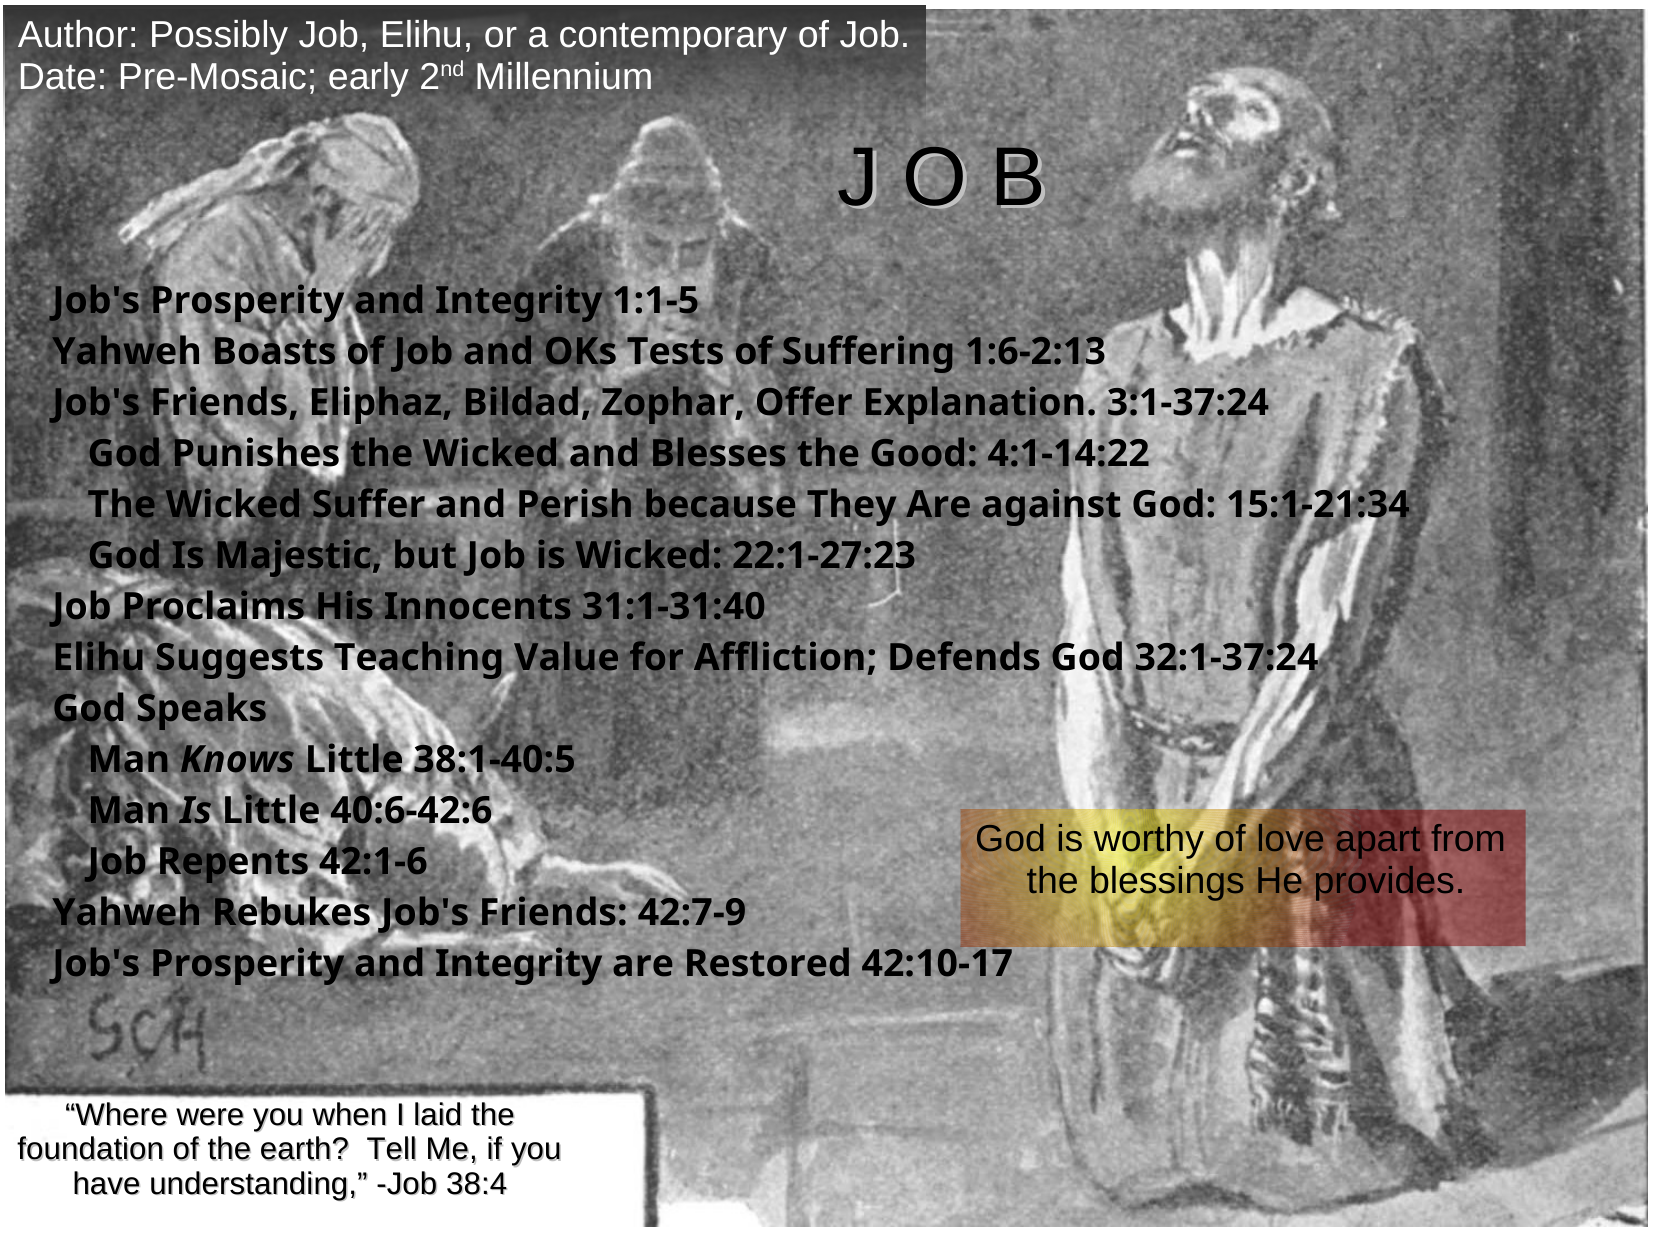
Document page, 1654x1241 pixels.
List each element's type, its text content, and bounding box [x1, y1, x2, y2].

picture [5, 9, 1648, 1227]
text_box J O B [823, 122, 1058, 261]
text_box “Where were you when I laid the foundation of the earth? Tell Me, if you have understanding,” -Job 38:4 [2, 1089, 638, 1241]
text_box God is worthy of love apart from the blessings He provides. [960, 809, 1526, 947]
text_box Author: Possibly Job, Elihu, or a contemporary of Job. Date: Pre-Mosaic; early 2nd Millennium [3, 5, 926, 133]
text_box Job's Prosperity and Integrity 1:1-5 Yahweh Boasts of Job and OKs Tests of Suffering 1:6-2:13 Job's Friends, Eliphaz, Bildad, Zophar, Offer Explanation. 3:1-37:24 God Punishes the Wicked and Blesses the Good: 4:1-14:22 The Wicked Suffer and Perish because They Are against God: 15:1-21:34 God Is Majestic, but Job is Wicked: 22:1-27:23 Job Proclaims His Innocents 31:1-31:40 Elihu Suggests Teaching Value for Affliction; Defends God 32:1-37:24 God Speaks Man Knows Little 38:1-40:5 Man Is Little 40:6-42:6 Job Repents 42:1-6 Yahweh Rebukes Job's Friends: 42:7-9 Job's Prosperity and Integrity are Restored 42:10-17 [2, 266, 1599, 1083]
